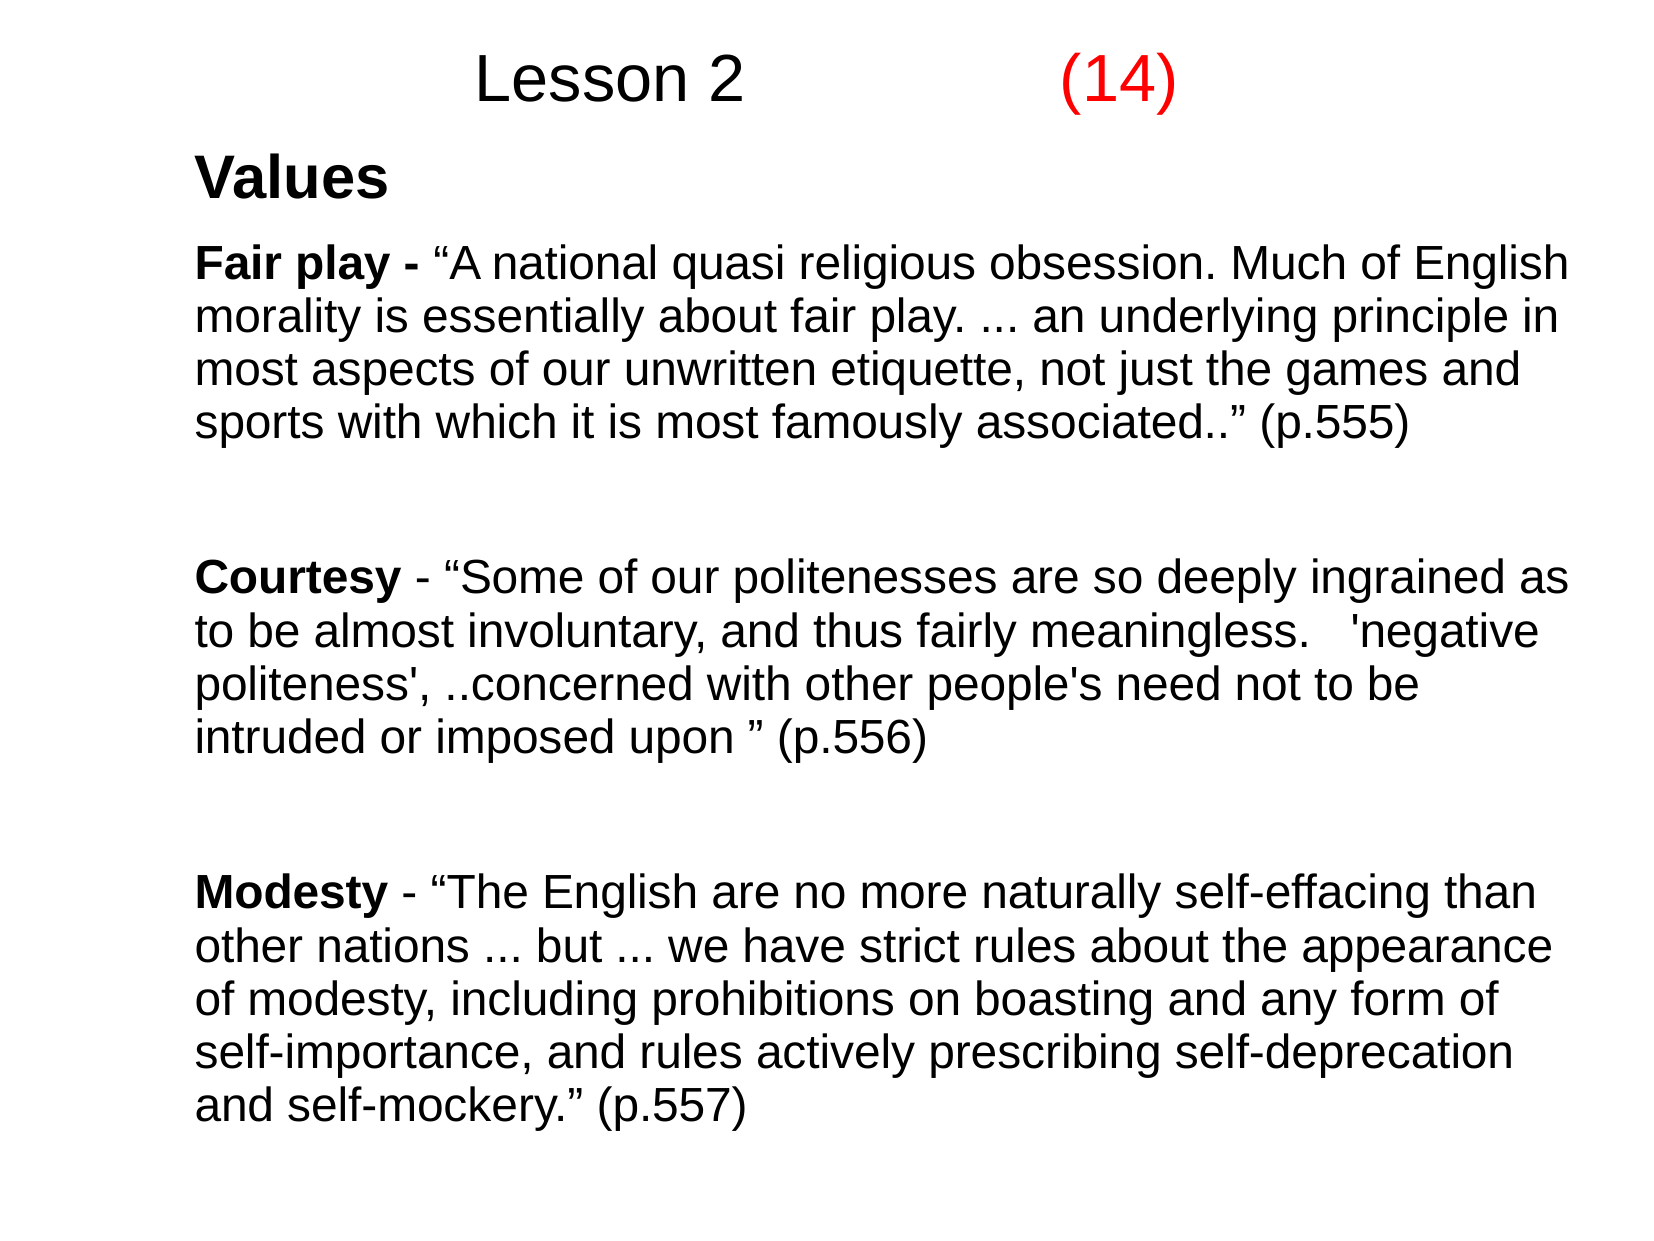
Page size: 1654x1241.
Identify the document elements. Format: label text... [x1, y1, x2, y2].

list Values Fair play - “A national quasi religious obsession. Much of English morality is essentially about fair play. ... an underlying principle in most aspects of our unwritten etiquette, not just the games and sports with which it is most famously associated..” (p.555) Courtesy - “Some of our politenesses are so deeply ingrained as to be almost involuntary, and thus fairly meaningless. 'negative politeness', ..concerned with other people's need not to be intruded or imposed upon ” (p.556) Modesty - “The English are no more naturally self-effacing than other nations ... but ... we have strict rules about the appearance of modesty, including prohibitions on boasting and any form of self-importance, and rules actively prescribing self-deprecation and self-mockery.” (p.557) [136, 143, 1583, 1157]
title Lesson 2 (14) [82, 41, 1571, 116]
